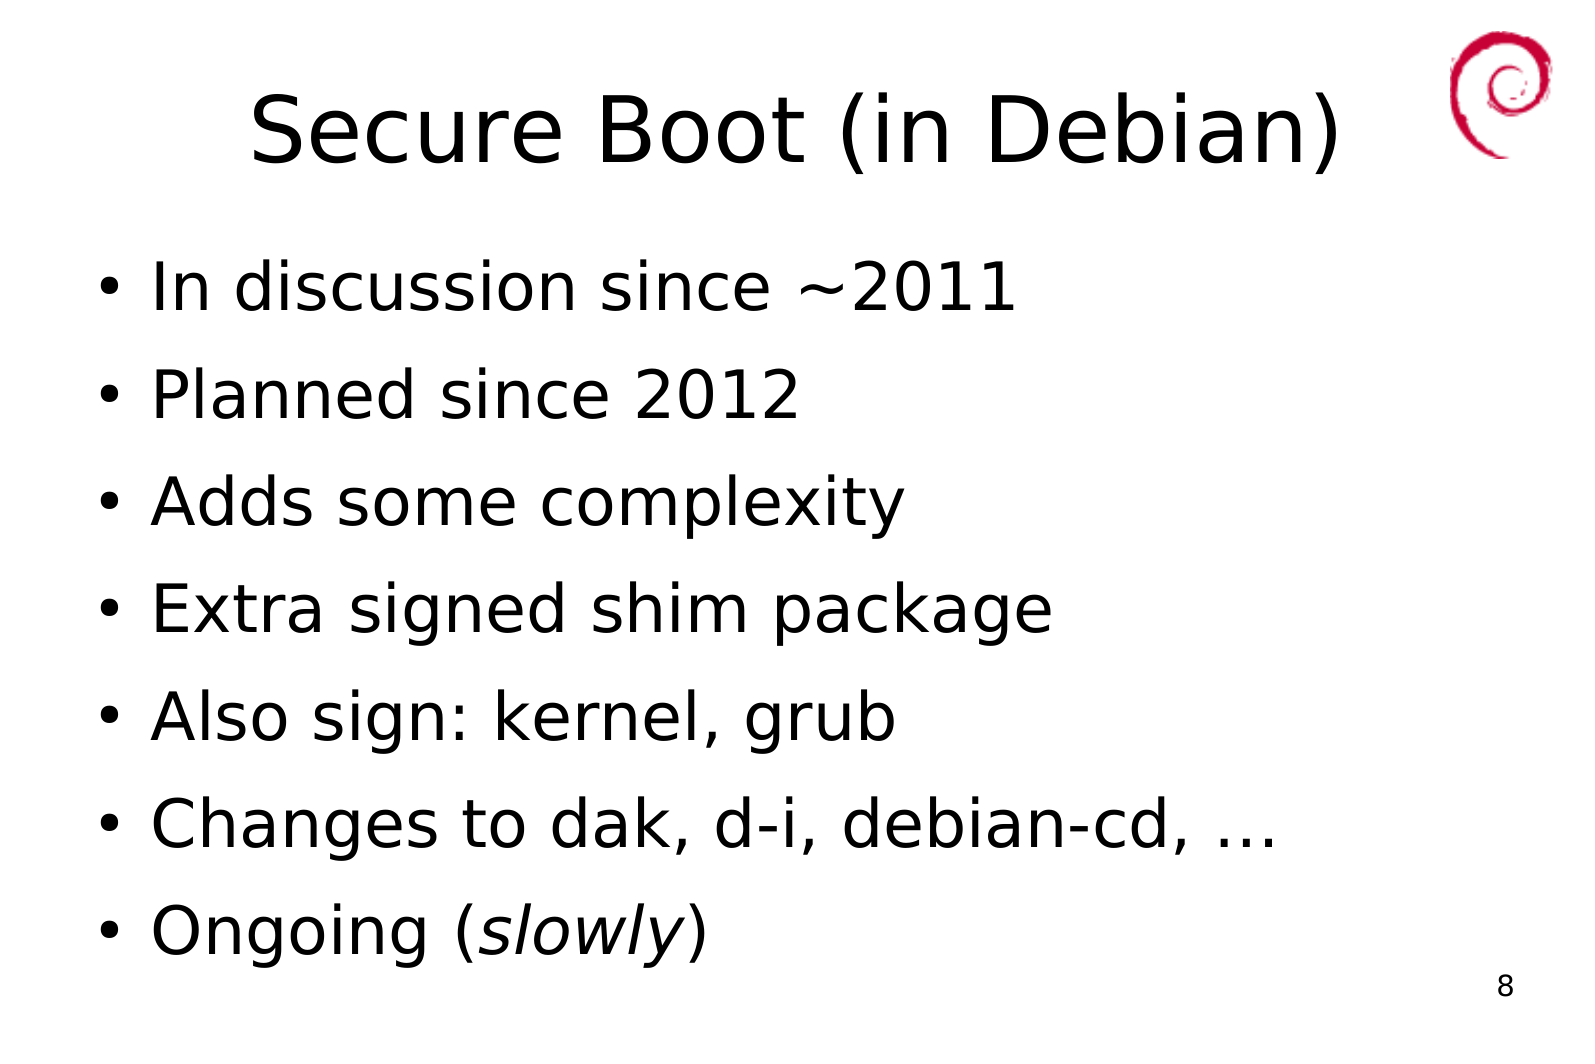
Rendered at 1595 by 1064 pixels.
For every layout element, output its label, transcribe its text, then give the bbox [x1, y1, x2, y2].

picture [1450, 31, 1555, 159]
title Secure Boot (in Debian) [79, 42, 1515, 221]
list In discussion since ~2011 Planned since 2012 Adds some complexity Extra signed shim package Also sign: kernel, grub Changes to dak, d-i, debian-cd, … Ongoing (slowly) [79, 248, 1515, 1037]
